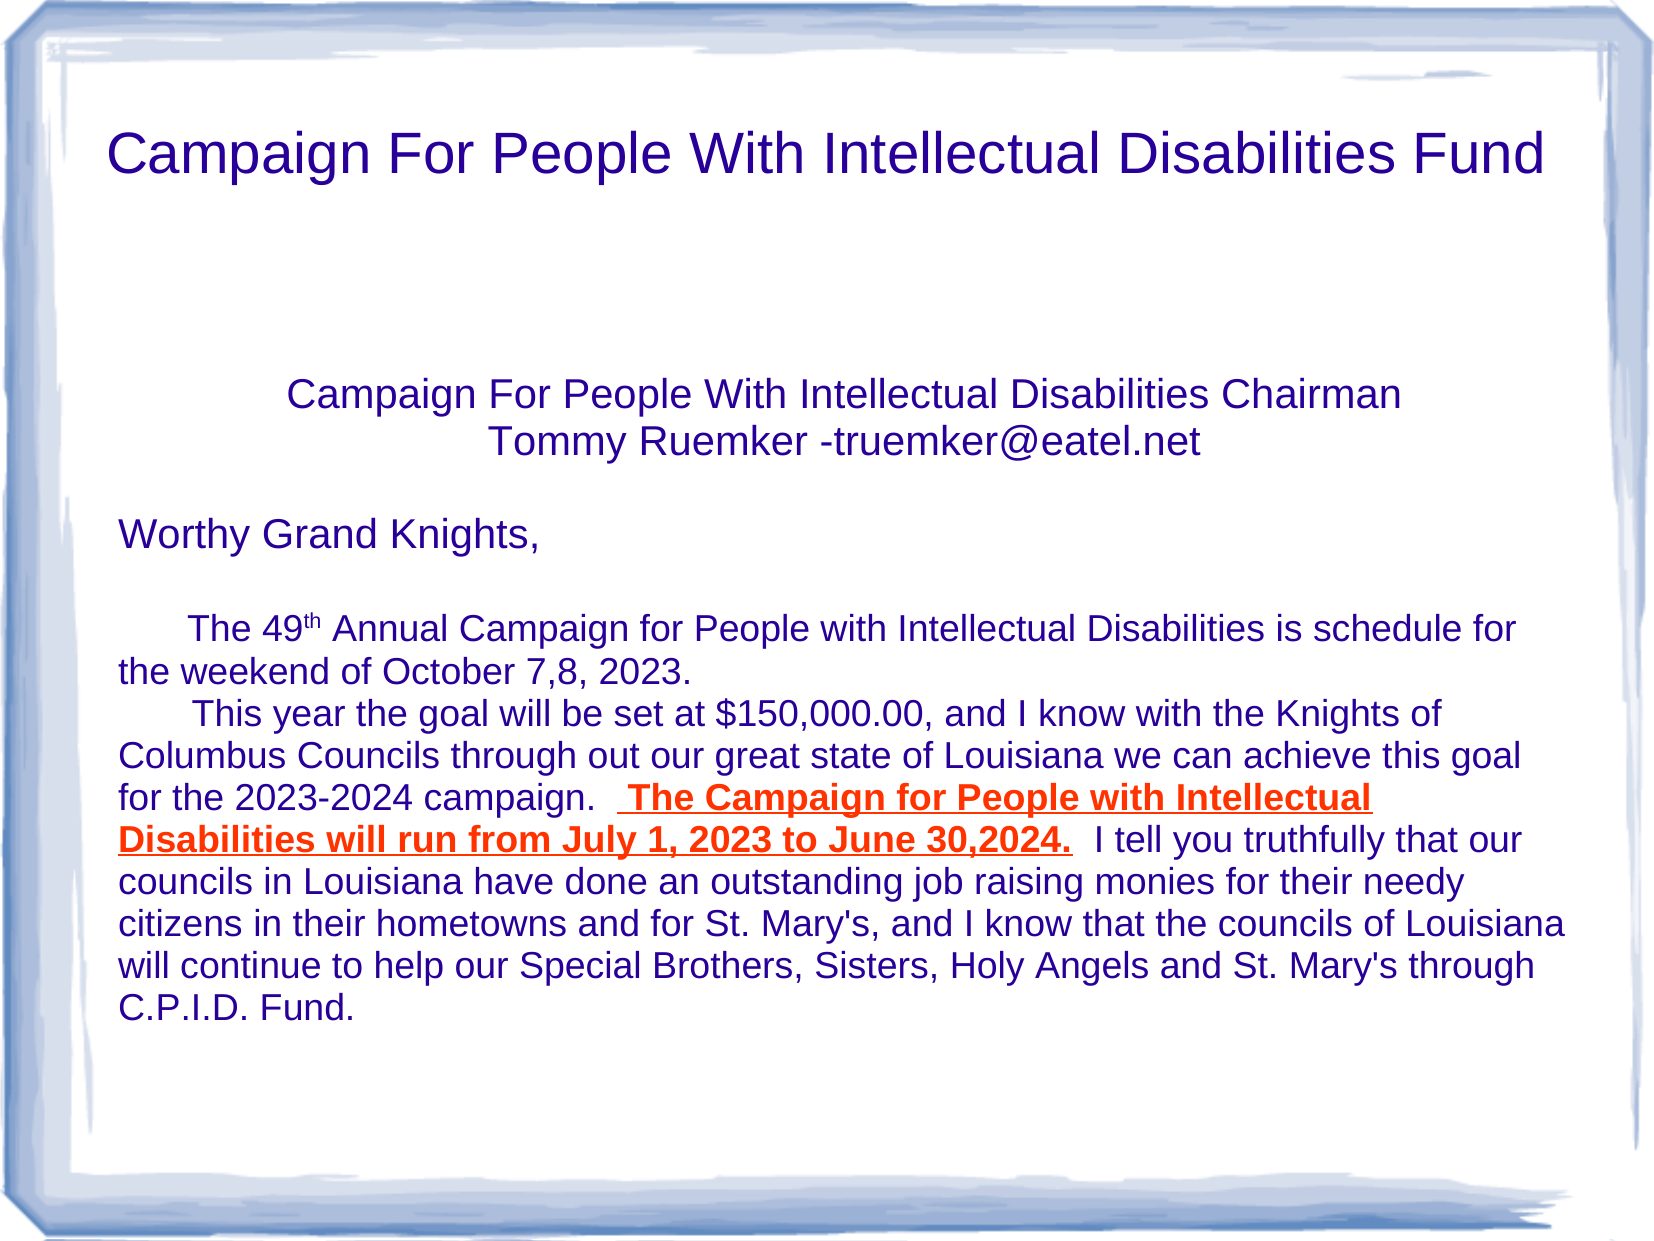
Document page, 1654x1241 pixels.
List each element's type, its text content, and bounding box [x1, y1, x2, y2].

title Campaign For People With Intellectual Disabilities Fund [82, 49, 1571, 257]
picture [0, 0, 1654, 1241]
subtitle Campaign For People With Intellectual Disabilities Chairman Tommy Ruemker -truemker@eatel.net Worthy Grand Knights, The 49th Annual Campaign for People with Intellectual Disabilities is schedule for the weekend of October 7,8, 2023. This year the goal will be set at $150,000.00, and I know with the Knights of Columbus Councils through out our great state of Louisiana we can achieve this goal for the 2023-2024 campaign. The Campaign for People with Intellectual Disabilities will run from July 1, 2023 to June 30,2024. I tell you truthfully that our councils in Louisiana have done an outstanding job raising monies for their needy citizens in their hometowns and for St. Mary's, and I know that the councils of Louisiana will continue to help our Special Brothers, Sisters, Holy Angels and St. Mary's through C.P.I.D. Fund. [118, 324, 1571, 1119]
